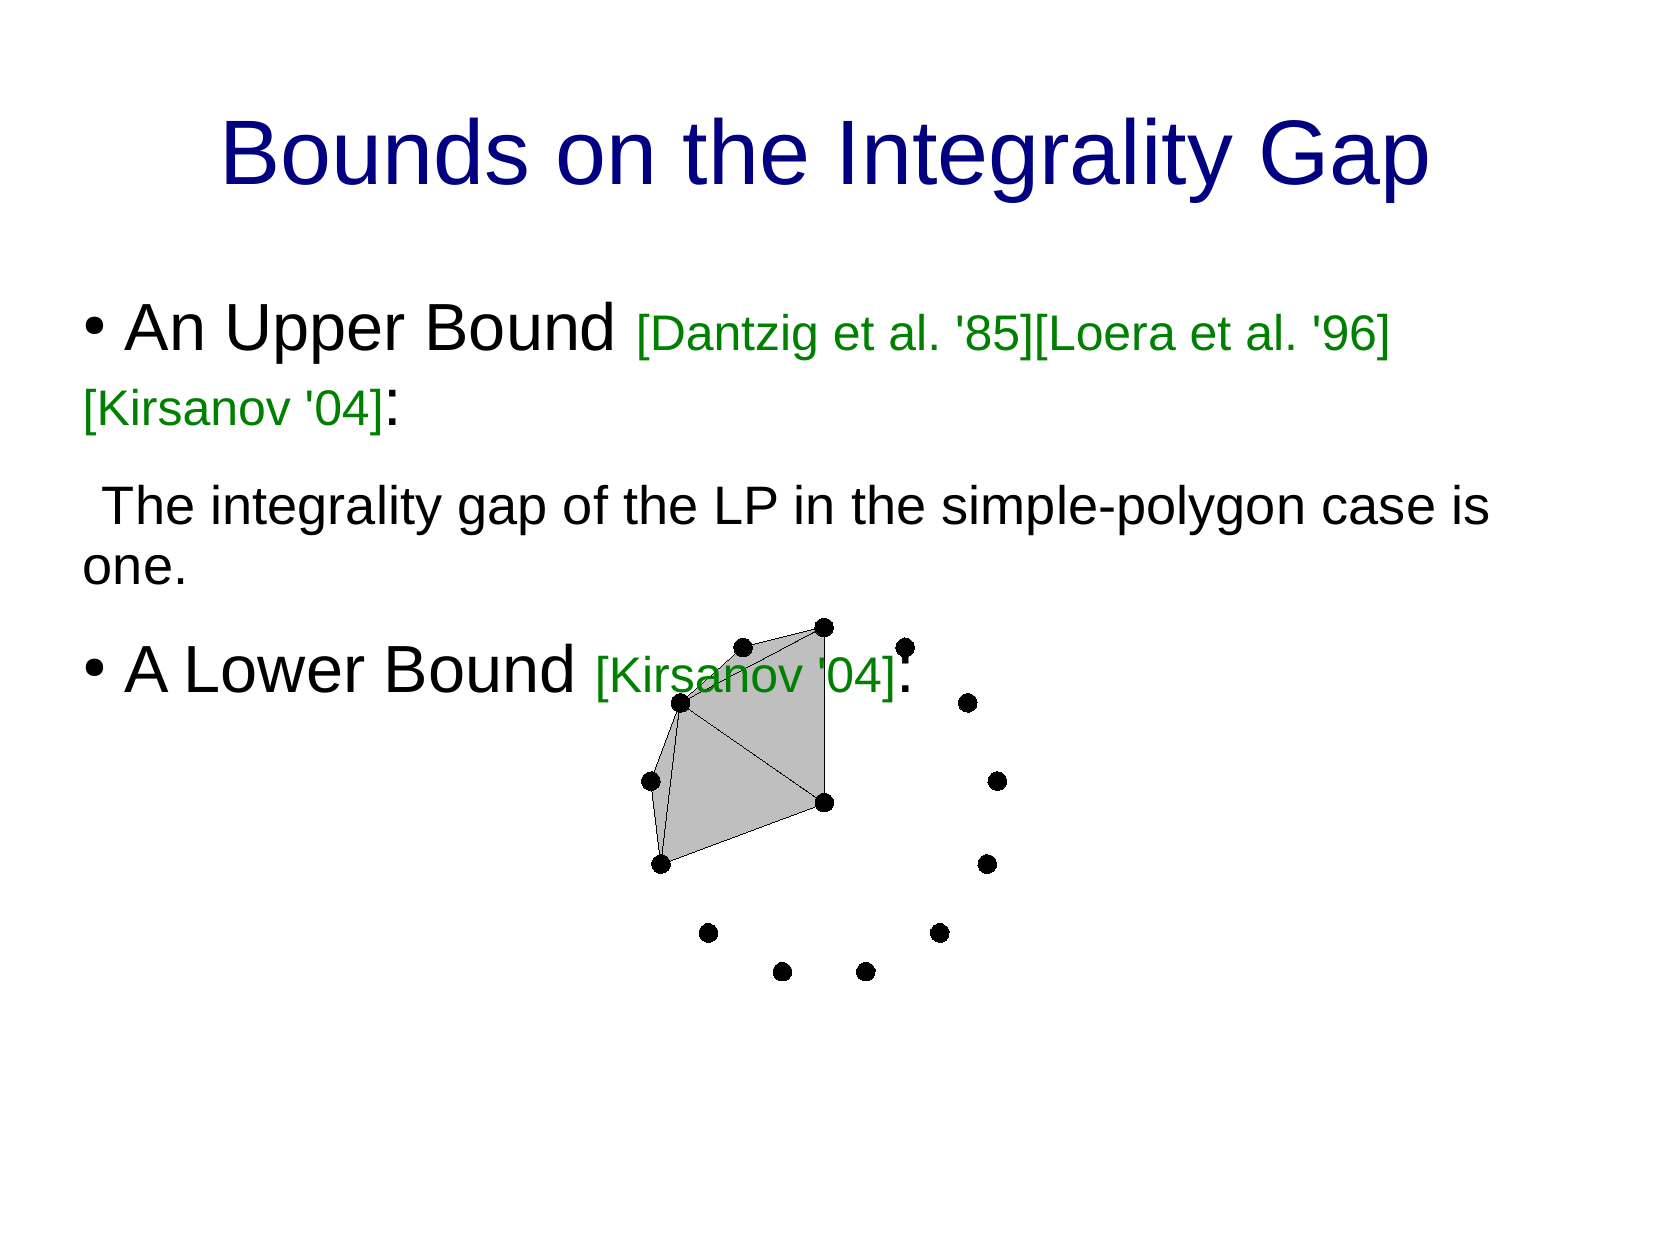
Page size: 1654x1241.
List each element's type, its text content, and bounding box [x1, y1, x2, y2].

title Bounds on the Integrality Gap [82, 49, 1571, 257]
list An Upper Bound [Dantzig et al. '85][Loera et al. '96][Kirsanov '04]: The integrality gap of the LP in the simple-polygon case is one. A Lower Bound [Kirsanov '04]: [82, 290, 1571, 1109]
